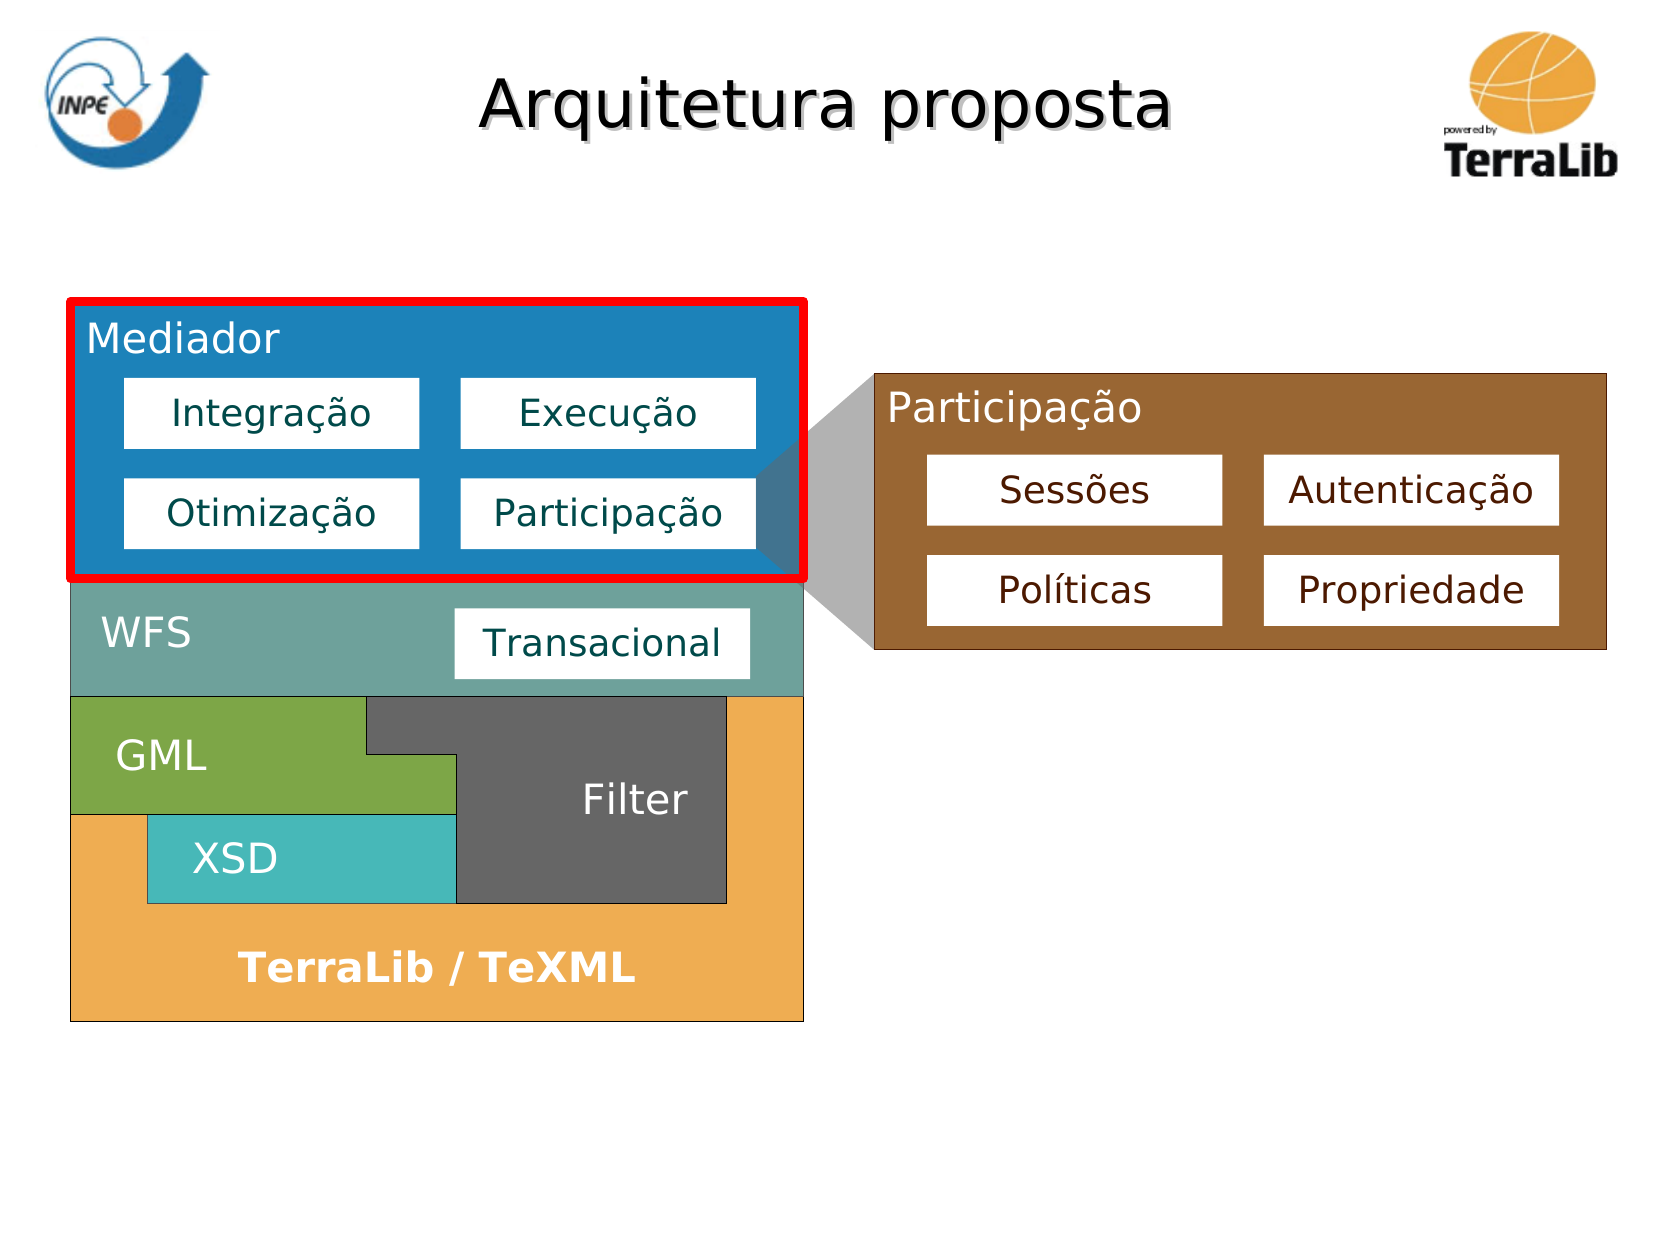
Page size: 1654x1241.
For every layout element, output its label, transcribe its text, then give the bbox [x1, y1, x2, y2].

text_box [797, 373, 875, 650]
text_box Integração [124, 377, 420, 449]
text_box GML [70, 696, 456, 815]
text_box Sessões [927, 454, 1223, 526]
text_box Mediador [75, 306, 799, 574]
text_box Autenticação [1263, 454, 1560, 526]
text_box Filter [366, 696, 727, 904]
text_box [755, 438, 799, 574]
picture [1447, 29, 1619, 178]
text_box Otimização [124, 478, 420, 550]
text_box WFS [70, 583, 804, 697]
text_box Propriedade [1263, 555, 1560, 626]
text_box TerraLib / TeXML [70, 697, 804, 1022]
title Arquitetura proposta [206, 25, 1447, 184]
text_box Políticas [927, 555, 1223, 626]
text_box Execução [460, 377, 756, 449]
text_box Participação [875, 373, 1607, 650]
text_box XSD [147, 815, 456, 904]
text_box Transacional [454, 608, 751, 680]
text_box Participação [460, 478, 756, 550]
picture [35, 29, 206, 178]
